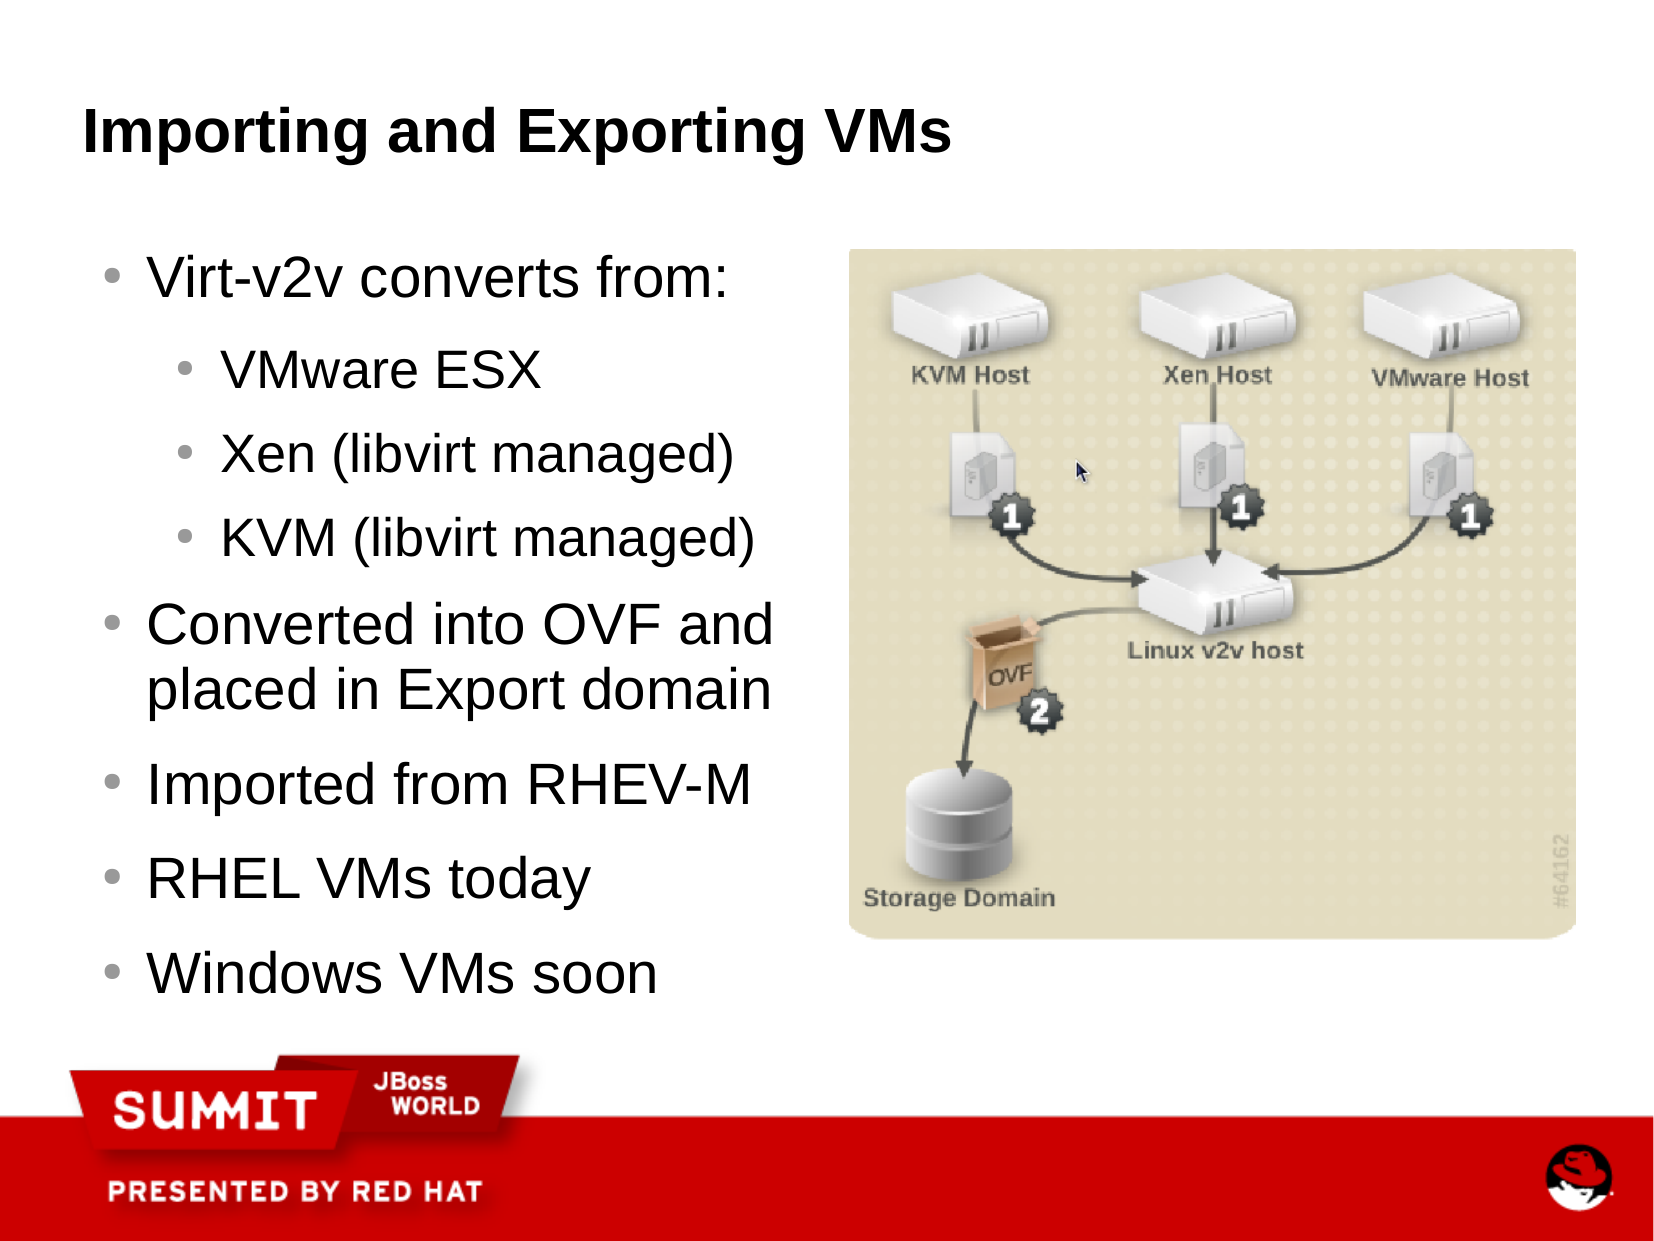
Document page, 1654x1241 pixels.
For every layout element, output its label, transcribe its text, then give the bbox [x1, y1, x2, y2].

picture [849, 249, 1576, 940]
picture [0, 1043, 1654, 1241]
list Virt-v2v converts from: VMware ESX Xen (libvirt managed) KVM (libvirt managed) Converted into OVF and placed in Export domain Imported from RHEV-M RHEL VMs today Windows VMs soon [86, 244, 814, 1039]
title Importing and Exporting VMs [82, 37, 1571, 226]
